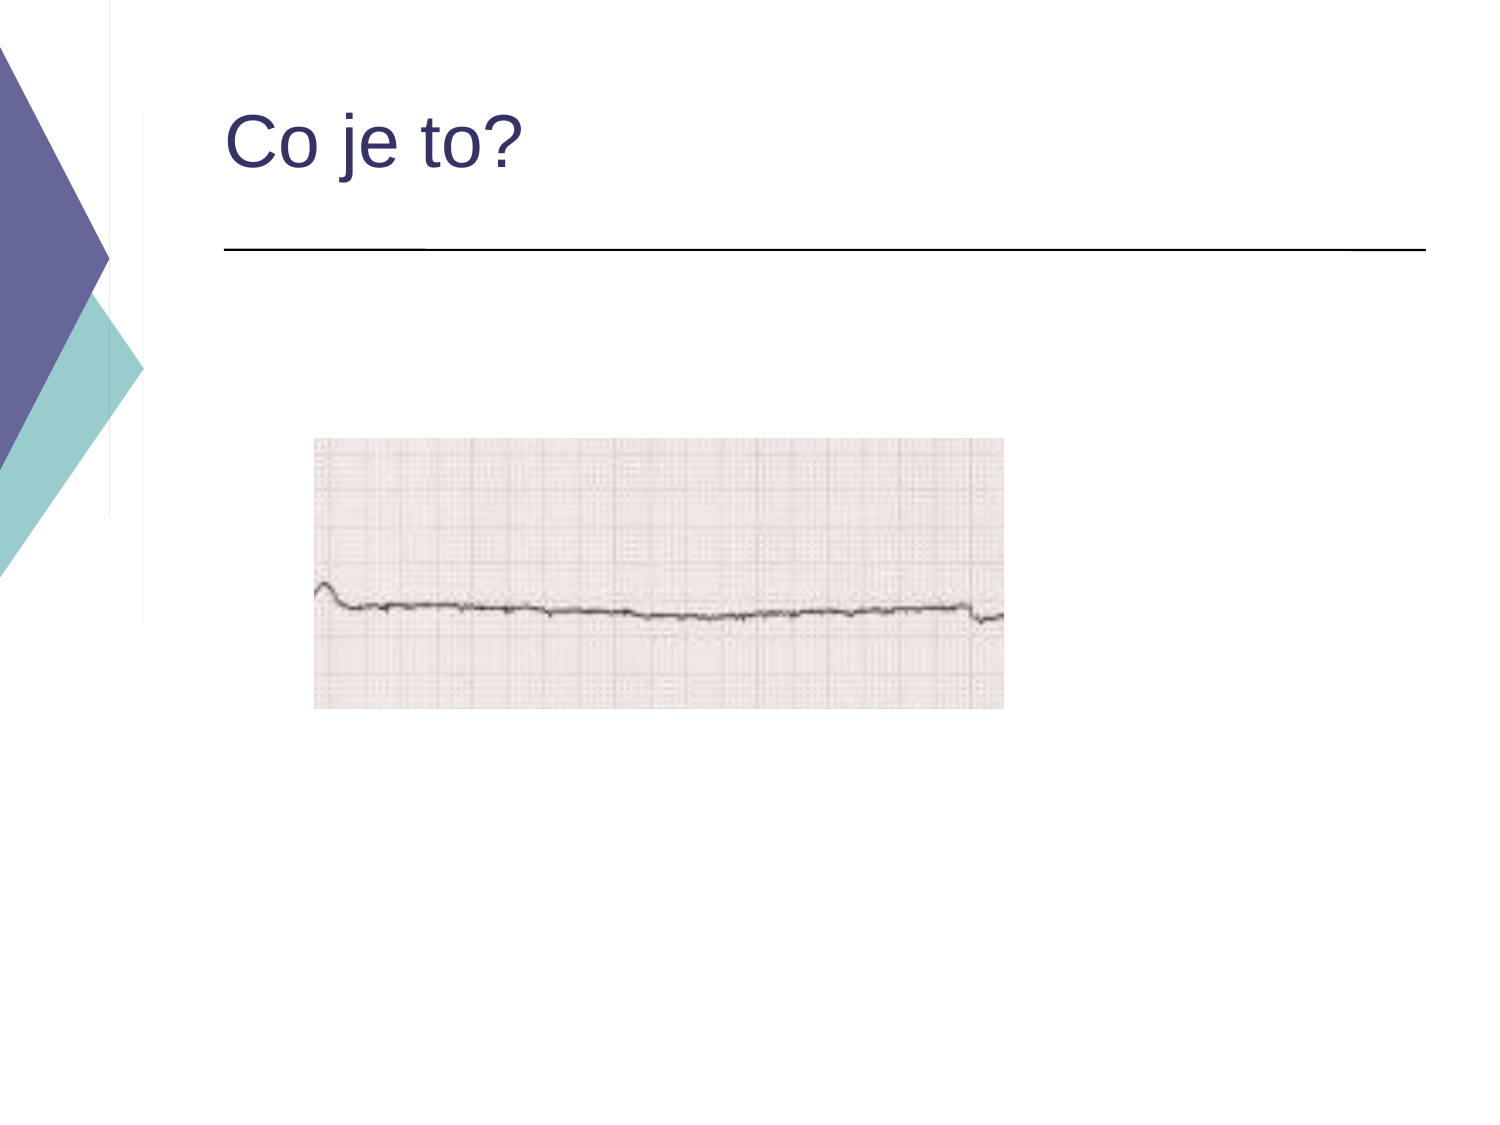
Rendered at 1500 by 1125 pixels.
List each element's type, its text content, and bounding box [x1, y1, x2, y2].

title Co je to? [224, 41, 1425, 237]
picture [313, 438, 1005, 709]
